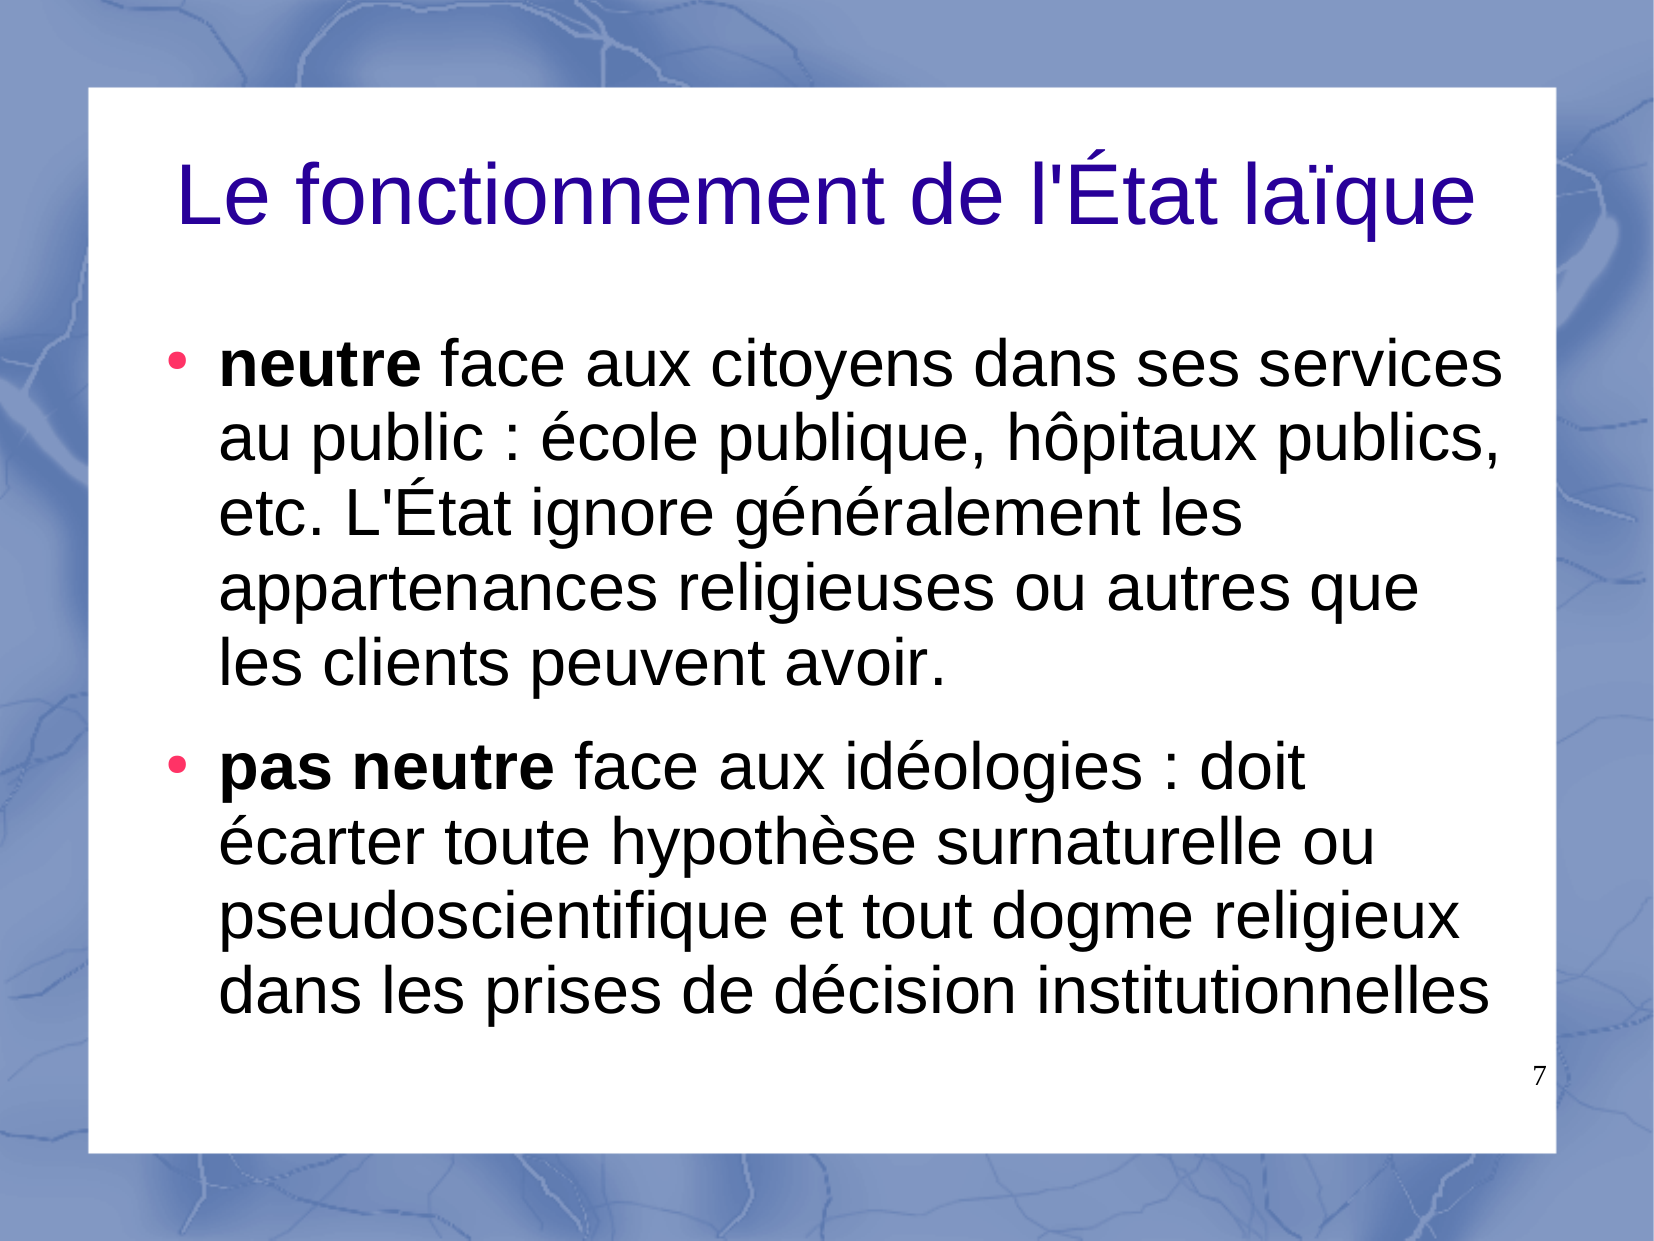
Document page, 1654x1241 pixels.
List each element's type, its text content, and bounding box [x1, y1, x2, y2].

list neutre face aux citoyens dans ses services au public : école publique, hôpitaux publics, etc. L'État ignore généralement les appartenances religieuses ou autres que les clients peuvent avoir. pas neutre face aux idéologies : doit écarter toute hypothèse surnaturelle ou pseudoscientifique et tout dogme religieux dans les prises de décision institutionnelles [147, 325, 1506, 1045]
title Le fonctionnement de l'État laïque [118, 90, 1536, 298]
picture [0, 0, 1654, 1241]
